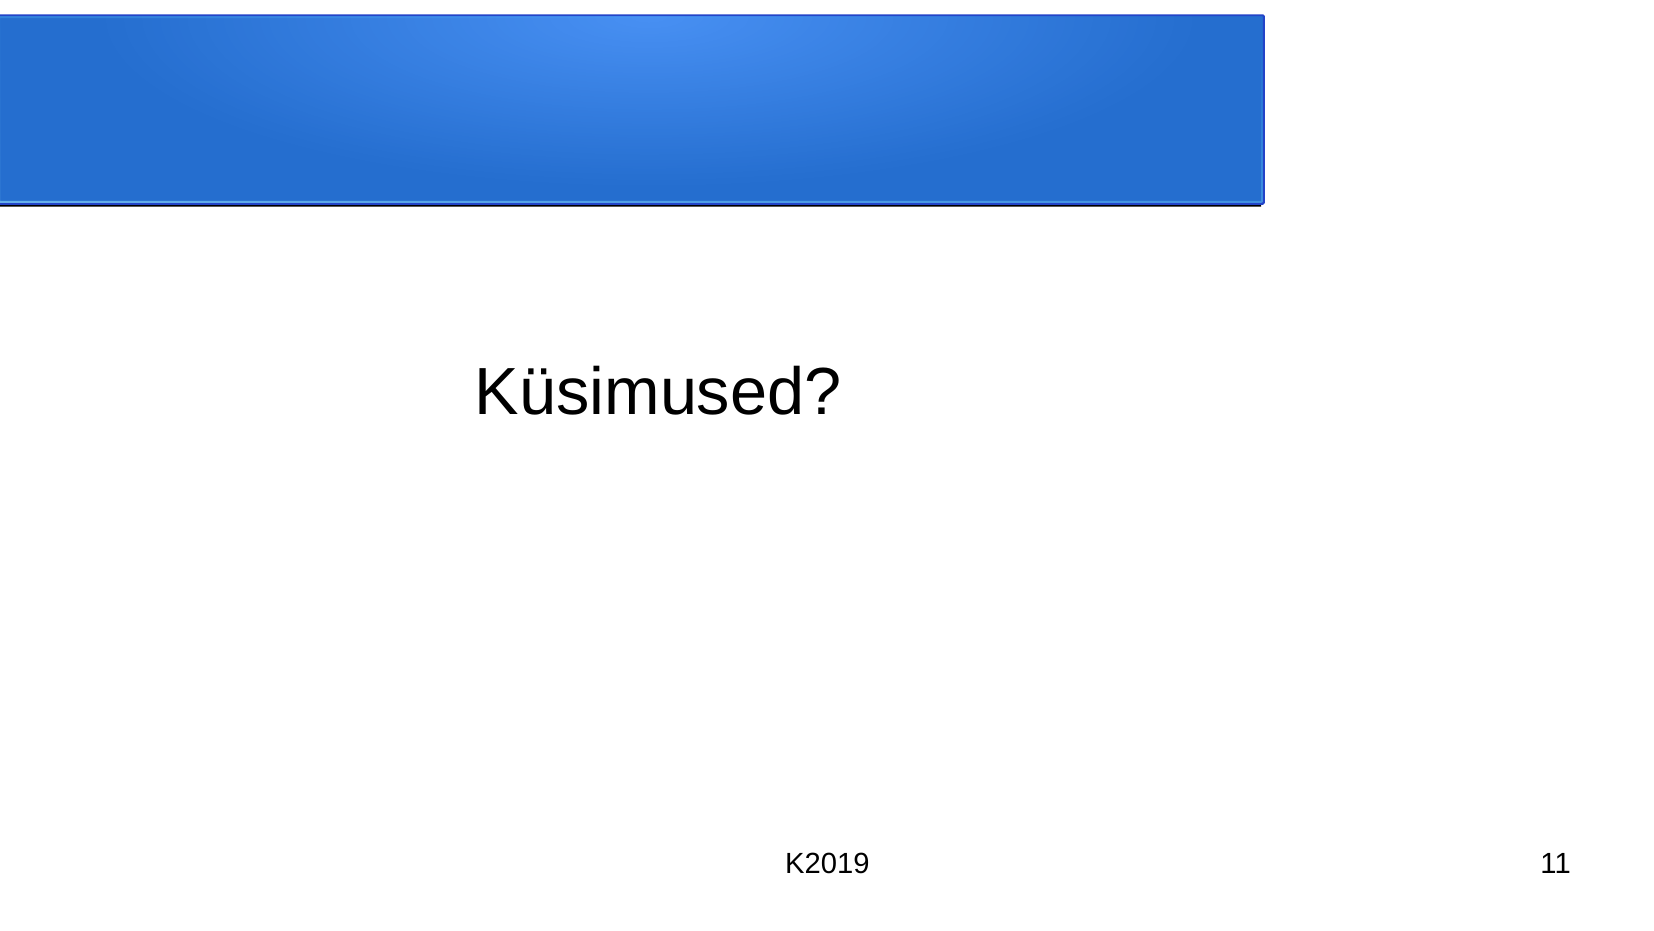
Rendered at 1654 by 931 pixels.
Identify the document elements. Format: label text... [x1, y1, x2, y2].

text_box Küsimused? [82, 35, 1235, 748]
